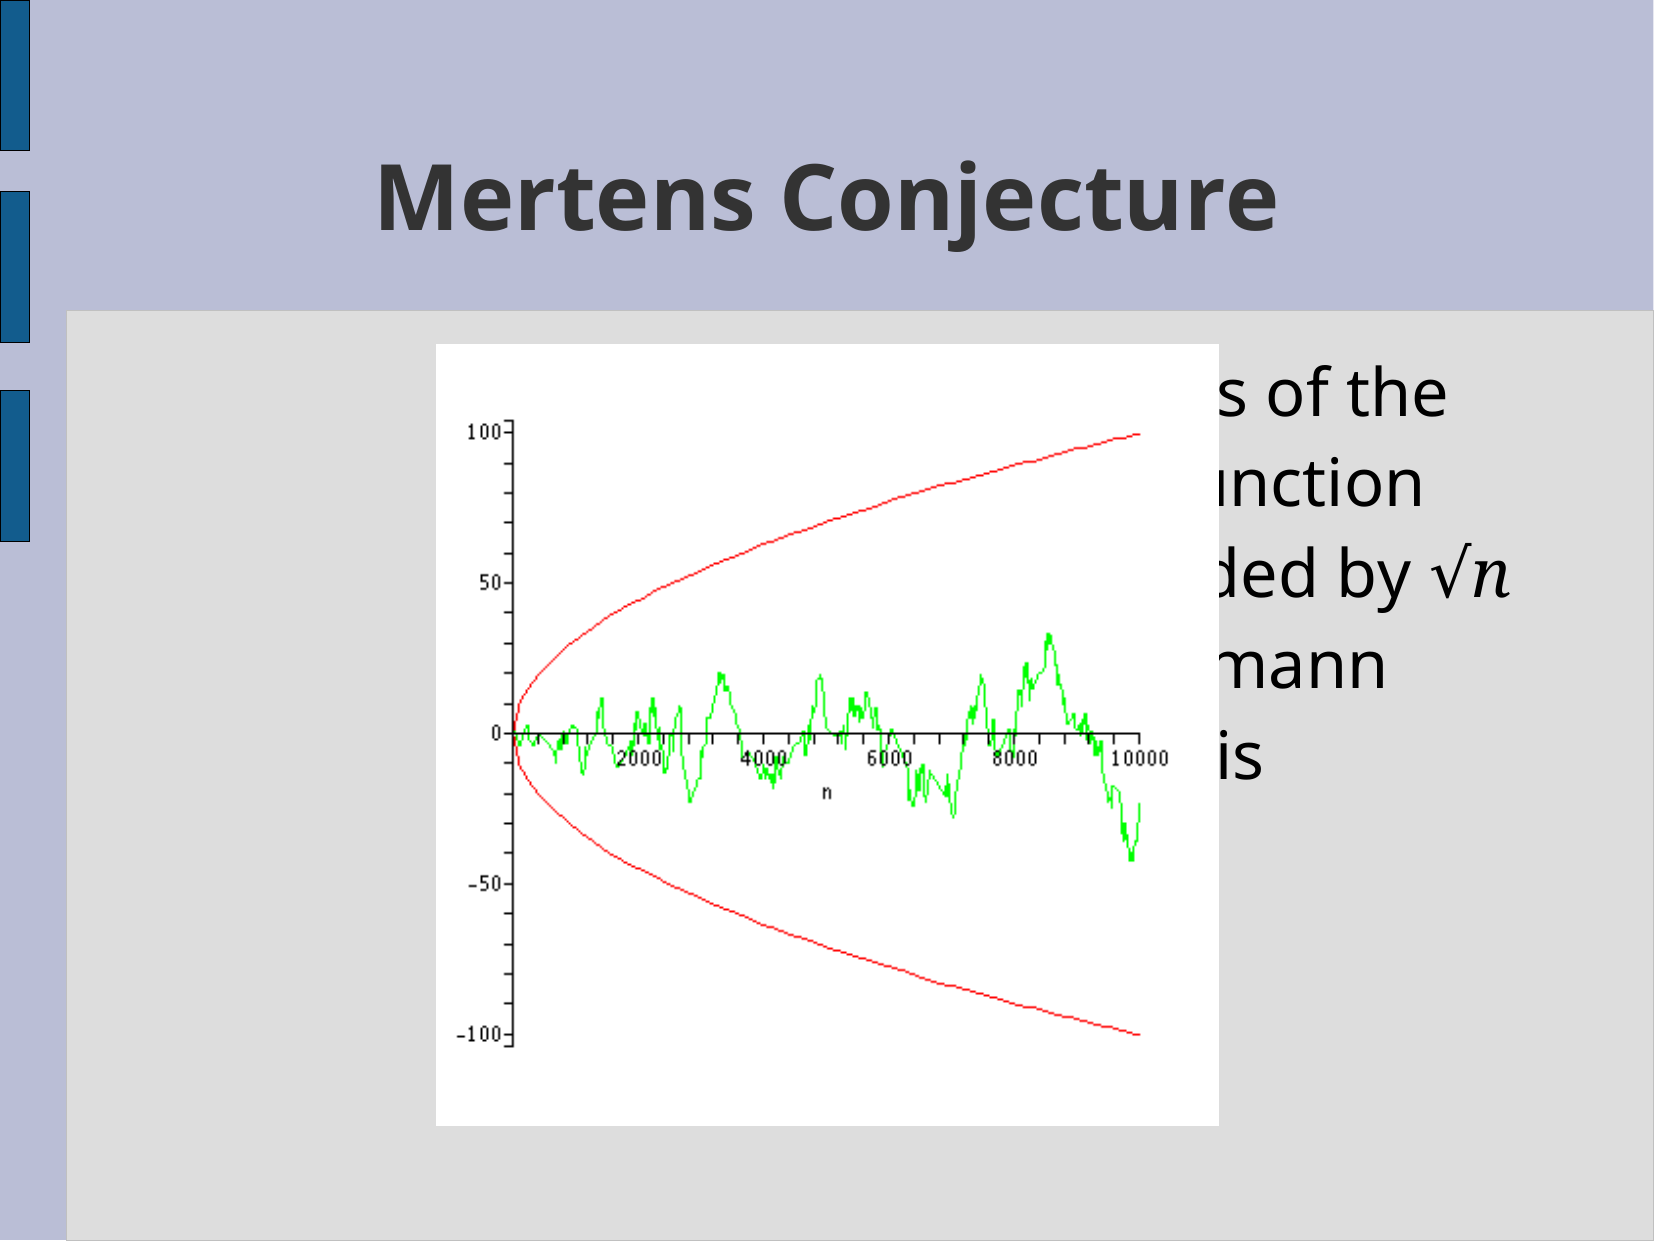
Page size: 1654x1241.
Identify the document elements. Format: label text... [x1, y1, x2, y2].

title Mertens Conjecture [121, 91, 1534, 299]
picture [121, 344, 1219, 1126]
list Partial sums of the Möbius function are bounded by √n Implies Riemann Hypothesis [845, 344, 1535, 1127]
